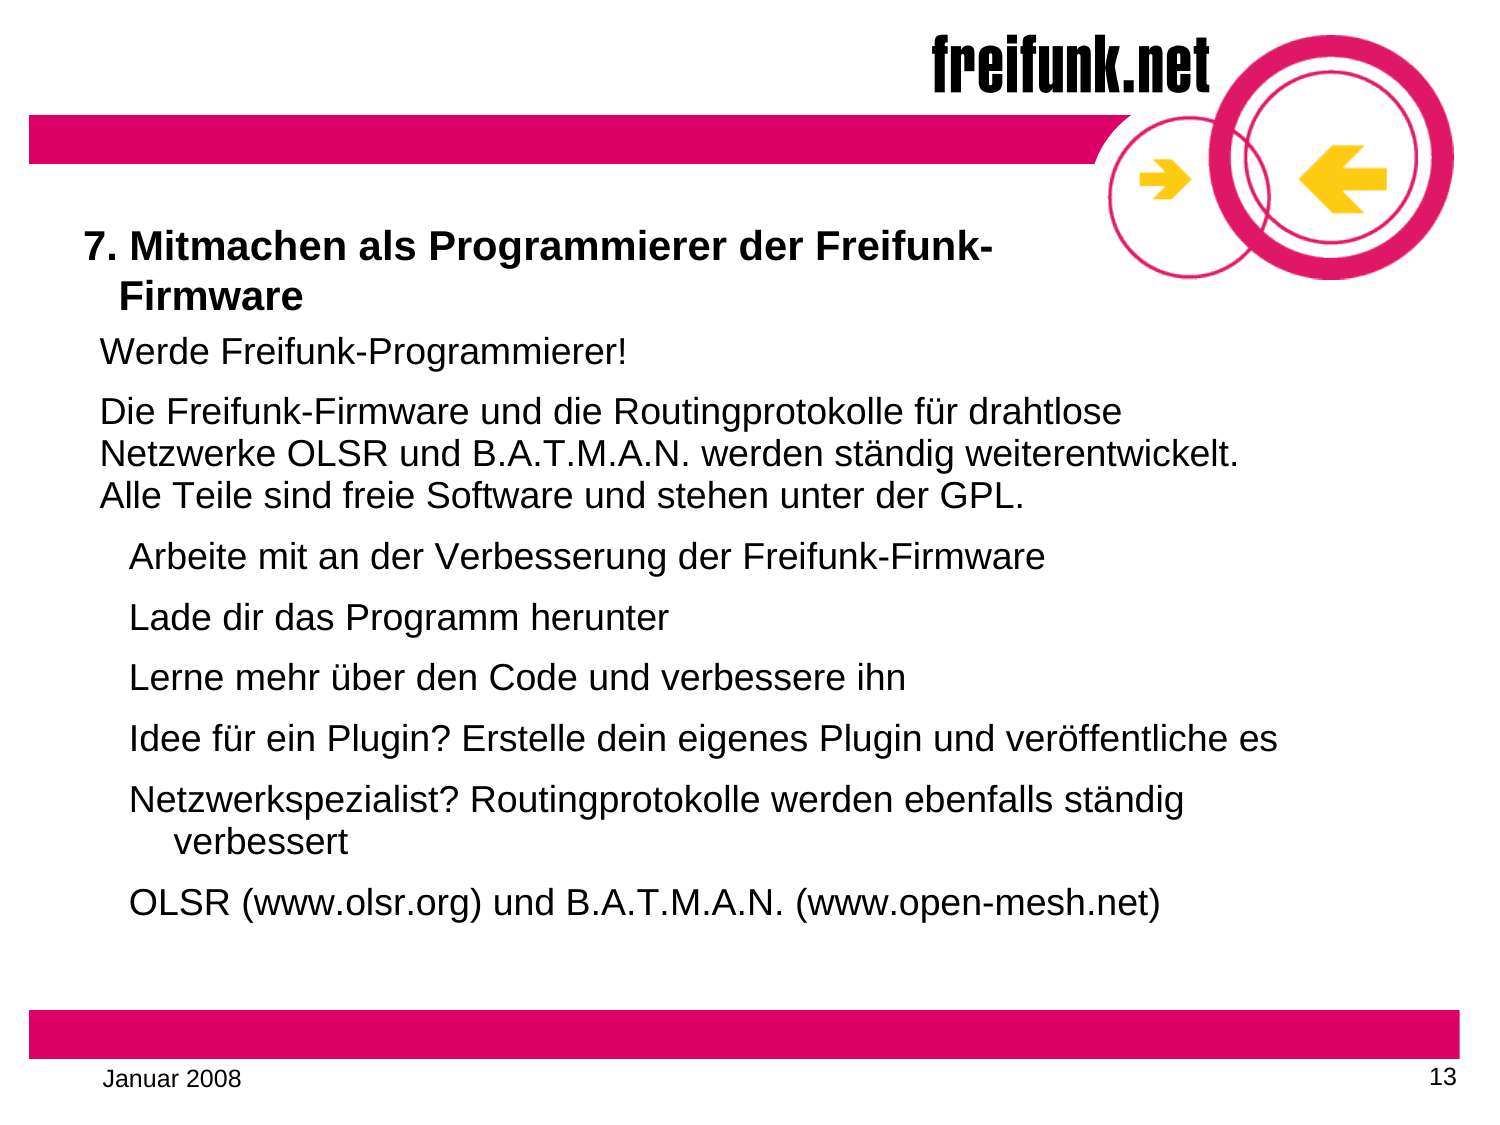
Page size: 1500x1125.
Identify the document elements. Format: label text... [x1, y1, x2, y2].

text_box 7. Mitmachen als Programmierer der Freifunk-Firmware [47, 219, 1009, 319]
picture [932, 34, 1454, 280]
text_box Werde Freifunk-Programmierer! Die Freifunk-Firmware und die Routingprotokolle für drahtlose Netzwerke OLSR und B.A.T.M.A.N. werden ständig weiterentwickelt. Alle Teile sind freie Software und stehen unter der GPL. Arbeite mit an der Verbesserung der Freifunk-Firmware Lade dir das Programm herunter Lerne mehr über den Code und verbessere ihn Idee für ein Plugin? Erstelle dein eigenes Plugin und veröffentliche es Netzwerkspezialist? Routingprotokolle werden ebenfalls ständig verbessert OLSR (www.olsr.org) und B.A.T.M.A.N. (www.open-mesh.net) [99, 330, 1324, 974]
